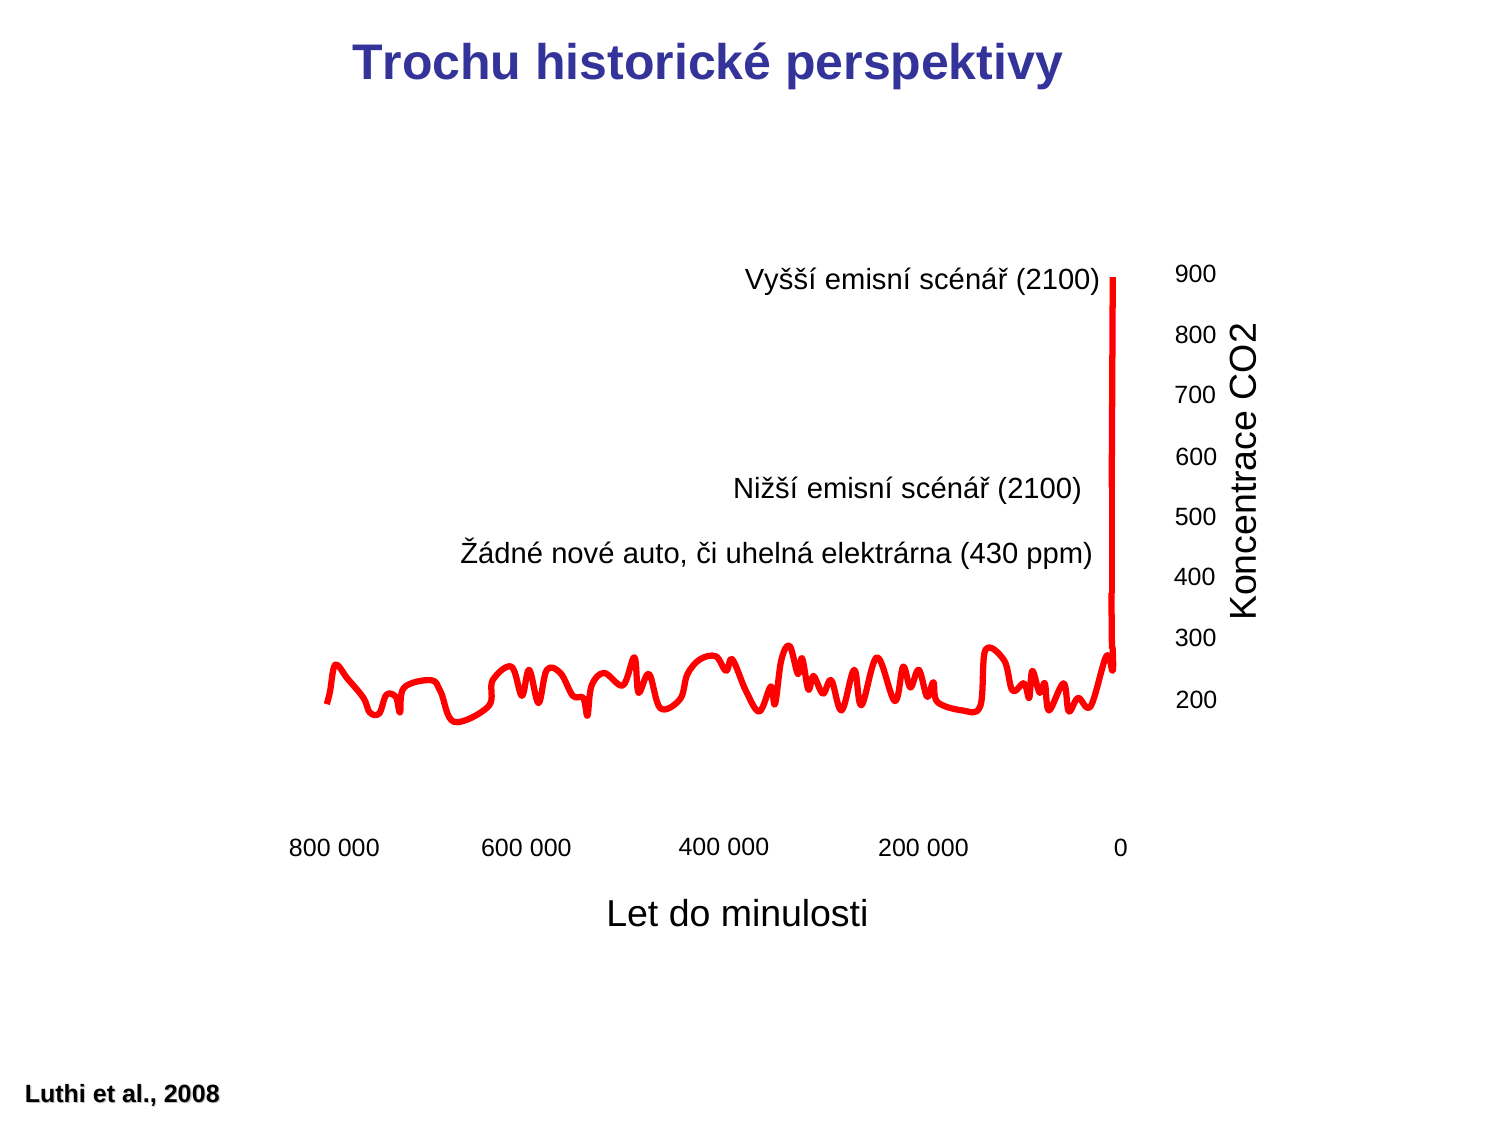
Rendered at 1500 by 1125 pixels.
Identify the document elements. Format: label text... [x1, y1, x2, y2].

text_box Koncentrace CO2 [1210, 308, 1272, 649]
text_box 600 [1151, 432, 1210, 478]
text_box 300 [1205, 630, 1210, 644]
text_box 500 [1151, 492, 1210, 539]
text_box 200 000 [854, 823, 985, 869]
text_box 500 [1205, 509, 1210, 523]
text_box 200 [1152, 675, 1233, 721]
text_box 600 000 [457, 823, 588, 869]
text_box 800 000 [265, 823, 395, 870]
text_box 700 [1150, 371, 1210, 417]
text_box 800 [1205, 327, 1210, 341]
text_box 400 [1204, 569, 1210, 583]
text_box Trochu historické perspektivy [337, 22, 1079, 98]
text_box 700 [1205, 387, 1210, 401]
text_box Let do minulosti [578, 881, 884, 942]
text_box Luthi et al., 2008 [1, 1070, 243, 1116]
text_box Žádné nové auto, či uhelná elektrárna (430 ppm) [435, 527, 1109, 578]
text_box 400 000 [655, 822, 785, 868]
text_box 800 [1151, 311, 1210, 357]
text_box 900 [1151, 250, 1232, 296]
text_box Vyšší emisní scénář (2100) [719, 252, 1116, 303]
text_box 400 [1150, 552, 1210, 599]
text_box Nižší emisní scénář (2100) [708, 461, 1097, 513]
text_box 0 [1090, 823, 1143, 869]
text_box 300 [1151, 614, 1232, 660]
